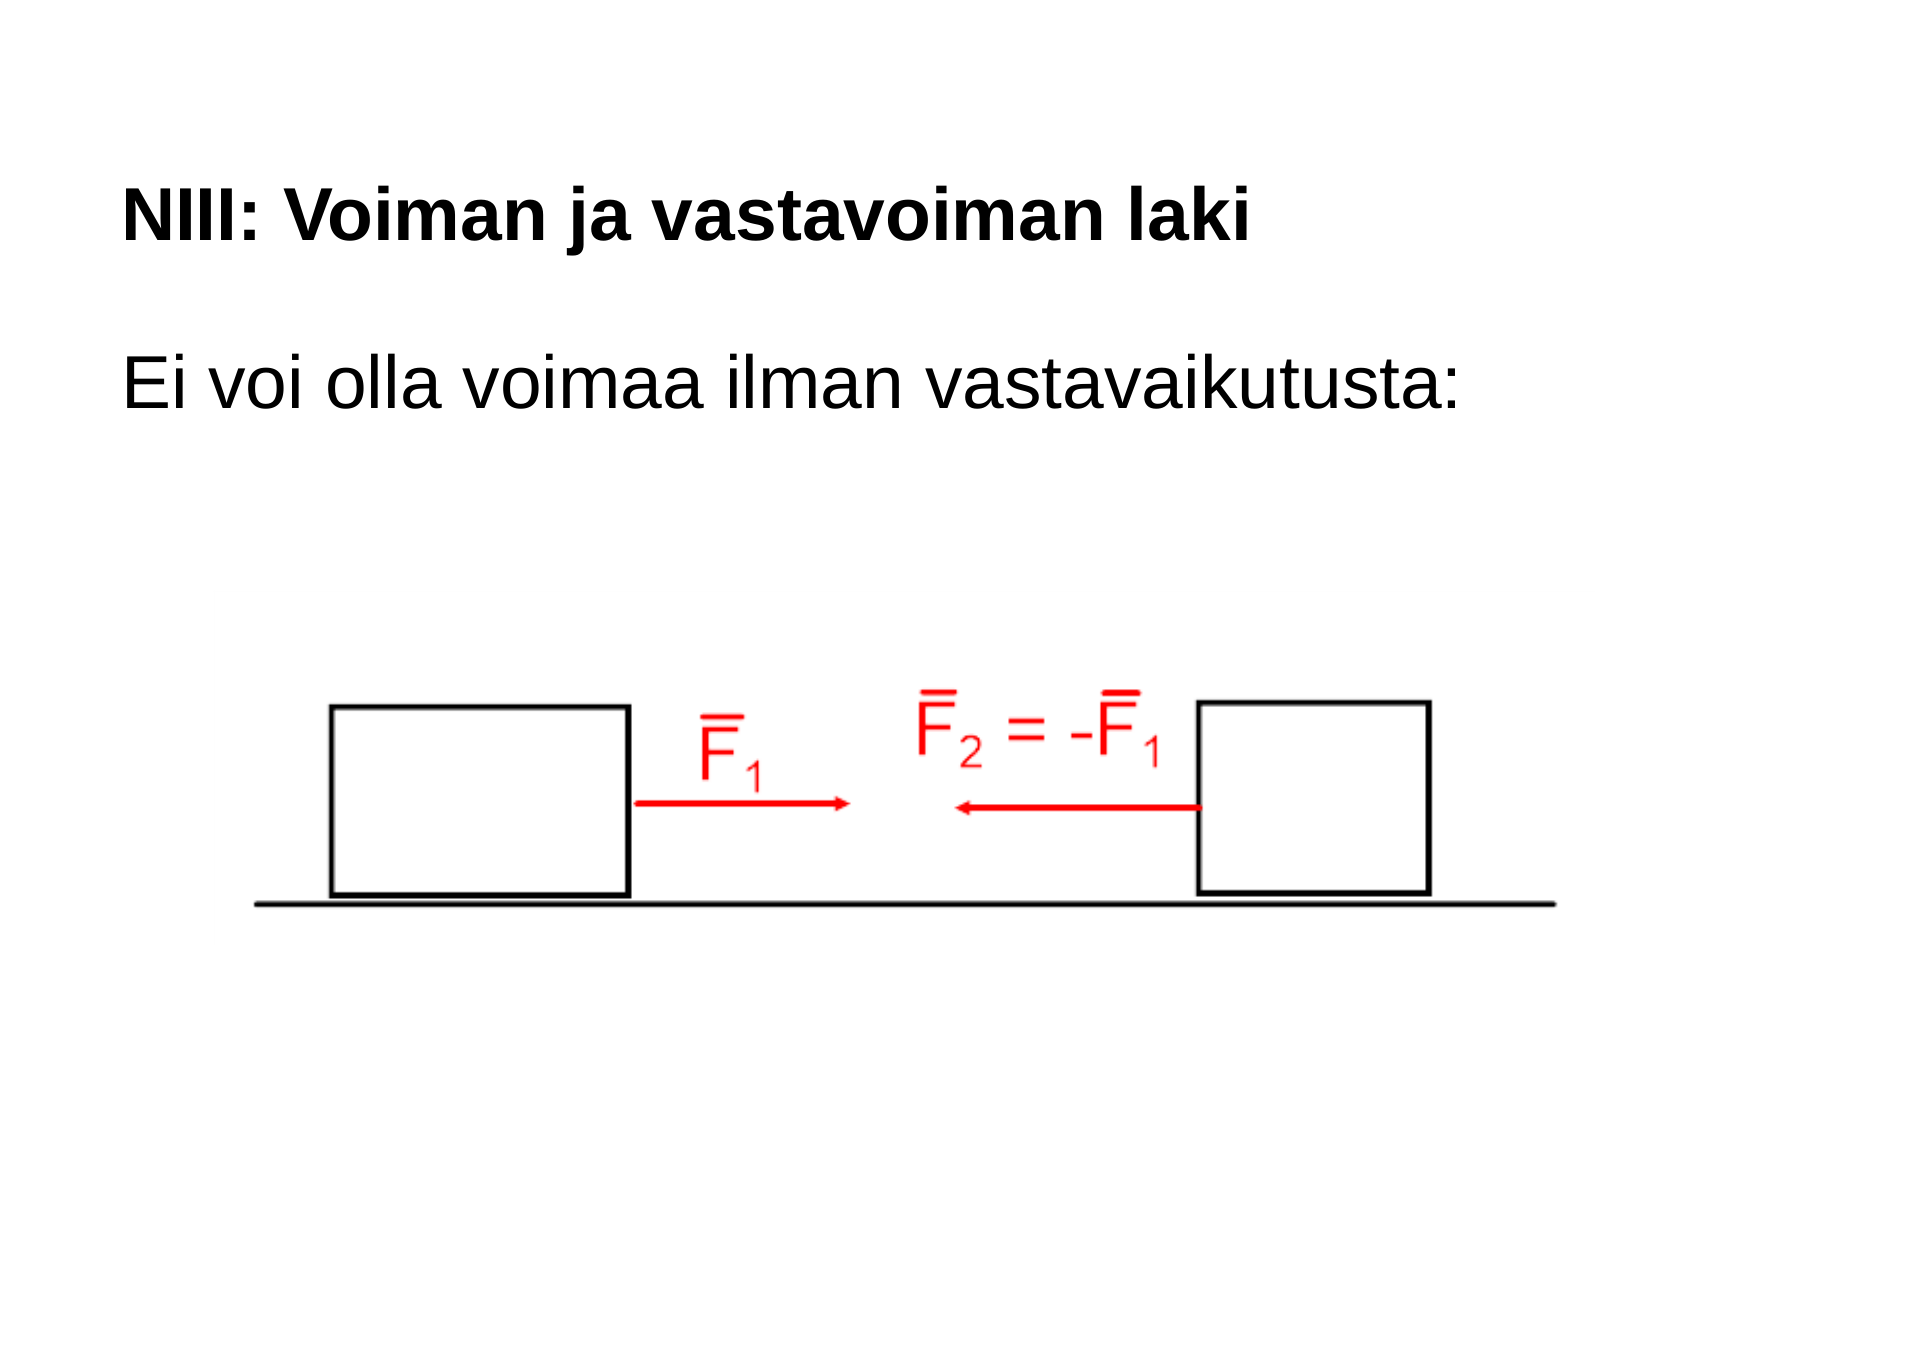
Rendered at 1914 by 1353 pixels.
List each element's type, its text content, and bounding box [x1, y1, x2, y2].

picture [213, 590, 1595, 945]
text_box NIII: Voiman ja vastavoiman laki Ei voi olla voimaa ilman vastavaikutusta: [106, 165, 1479, 433]
